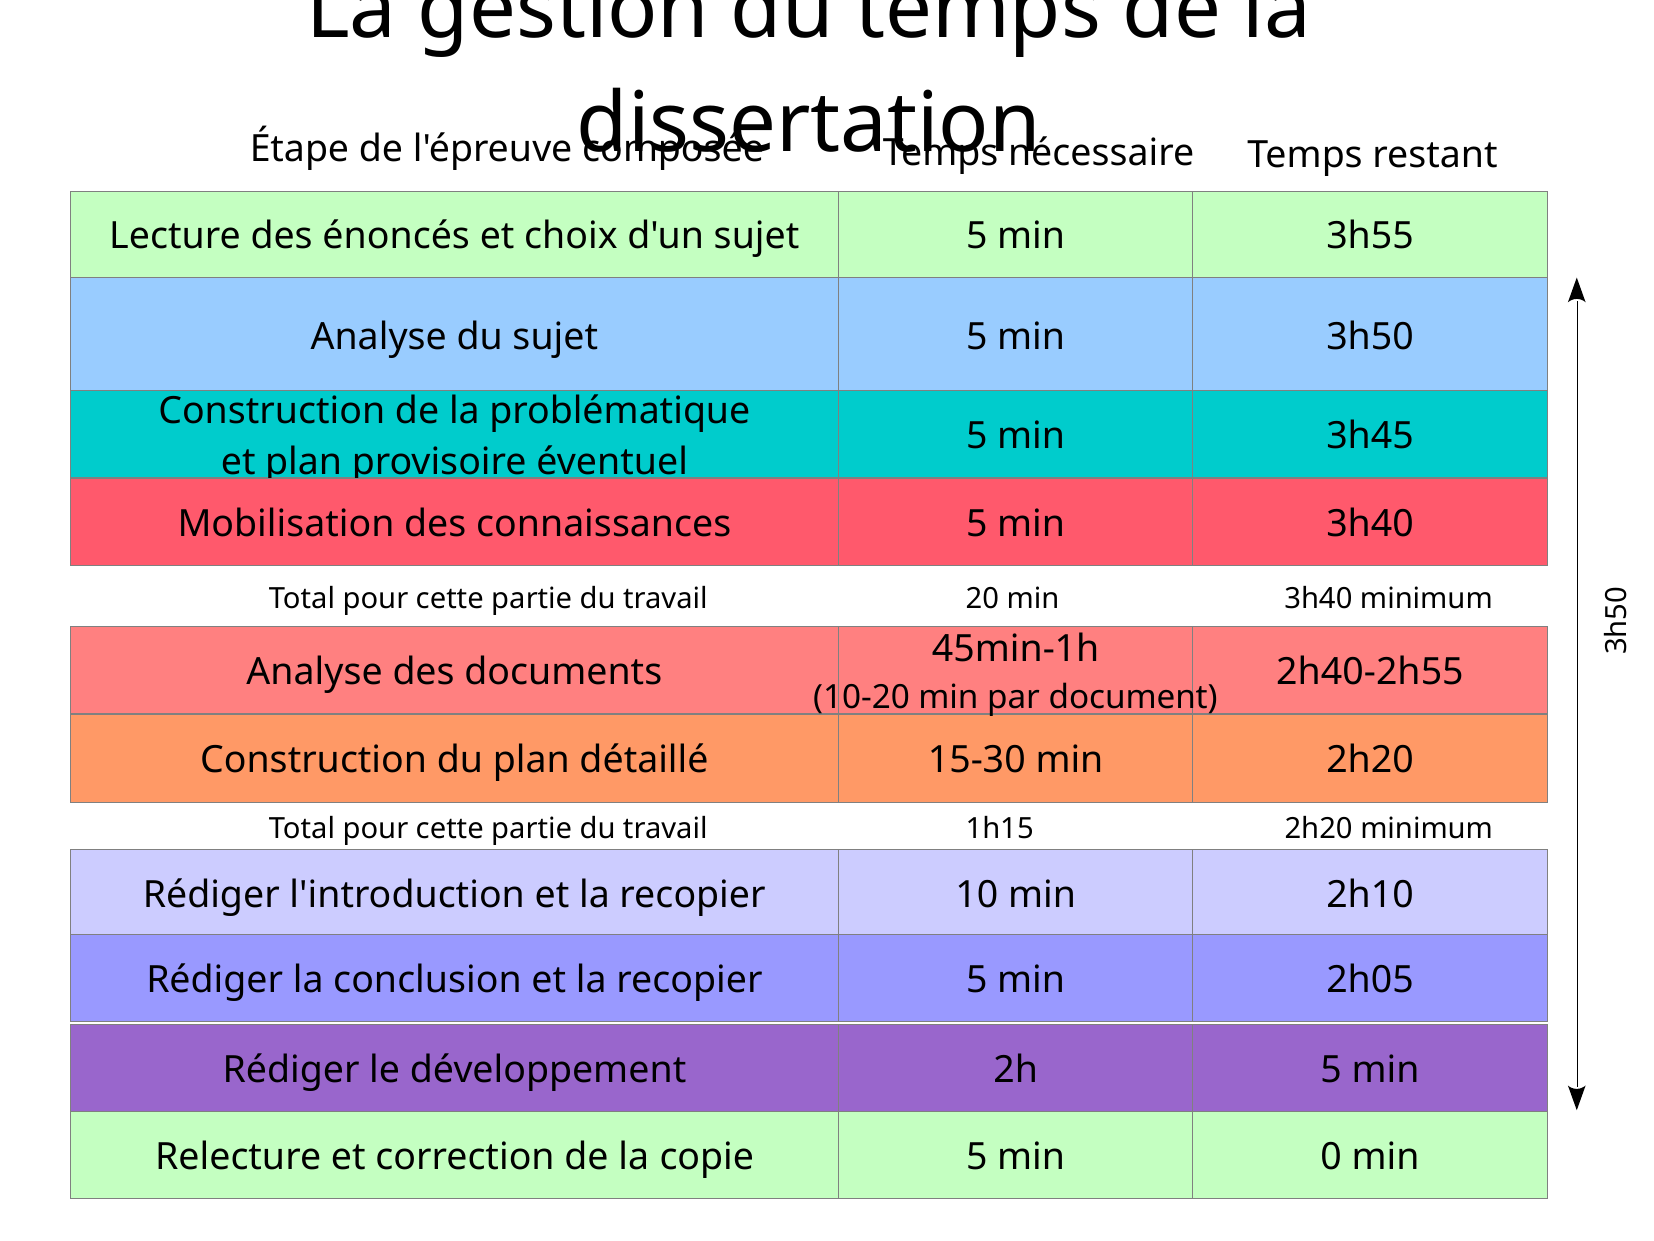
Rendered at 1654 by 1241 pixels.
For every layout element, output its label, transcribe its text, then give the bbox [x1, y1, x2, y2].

text_box 5 min [838, 478, 1193, 566]
text_box 5 min [838, 191, 1193, 277]
text_box 2h20 [1193, 714, 1548, 803]
text_box 2h05 [1193, 934, 1548, 1022]
text_box 3h45 [1193, 390, 1548, 478]
text_box 5 min [838, 1111, 1193, 1199]
text_box 2h20 minimum [1269, 800, 1475, 849]
text_box Rédiger le développement [70, 1024, 838, 1111]
text_box Relecture et correction de la copie [70, 1111, 838, 1199]
text_box Total pour cette partie du travail [254, 800, 669, 849]
text_box Construction de la problématique et plan provisoire éventuel [70, 390, 838, 478]
text_box Analyse du sujet [70, 277, 838, 390]
text_box Lecture des énoncés et choix d'un sujet [70, 191, 838, 277]
text_box Temps restant [1232, 119, 1476, 178]
text_box 3h40 [1193, 478, 1548, 566]
text_box 3h55 [1193, 191, 1548, 277]
text_box Total pour cette partie du travail [253, 569, 669, 619]
text_box Temps nécessaire [868, 118, 1162, 177]
text_box Analyse des documents [70, 626, 838, 714]
text_box 20 min [950, 569, 1062, 619]
text_box 2h40-2h55 [1193, 626, 1548, 714]
text_box 3h50 [1587, 581, 1636, 670]
text_box Construction du plan détaillé [70, 714, 838, 803]
text_box 1h15 [950, 800, 1039, 849]
text_box Rédiger la conclusion et la recopier [70, 934, 838, 1022]
text_box 10 min [838, 849, 1193, 934]
text_box 0 min [1193, 1111, 1548, 1199]
text_box 5 min [838, 390, 1193, 478]
text_box 3h40 minimum [1269, 569, 1475, 619]
text_box 5 min [838, 277, 1193, 390]
text_box 2h [838, 1024, 1193, 1111]
text_box 45min-1h (10-20 min par document) [838, 626, 1193, 714]
text_box 2h10 [1193, 849, 1548, 934]
text_box 5 min [1193, 1024, 1548, 1111]
text_box 3h50 [1193, 277, 1548, 390]
text_box Mobilisation des connaissances [70, 478, 838, 566]
text_box 5 min [838, 934, 1193, 1022]
title La gestion du temps de la dissertation [64, 14, 1554, 110]
text_box Rédiger l'introduction et la recopier [70, 849, 838, 934]
text_box Étape de l'épreuve composée [235, 114, 709, 173]
text_box 15-30 min [838, 714, 1193, 803]
